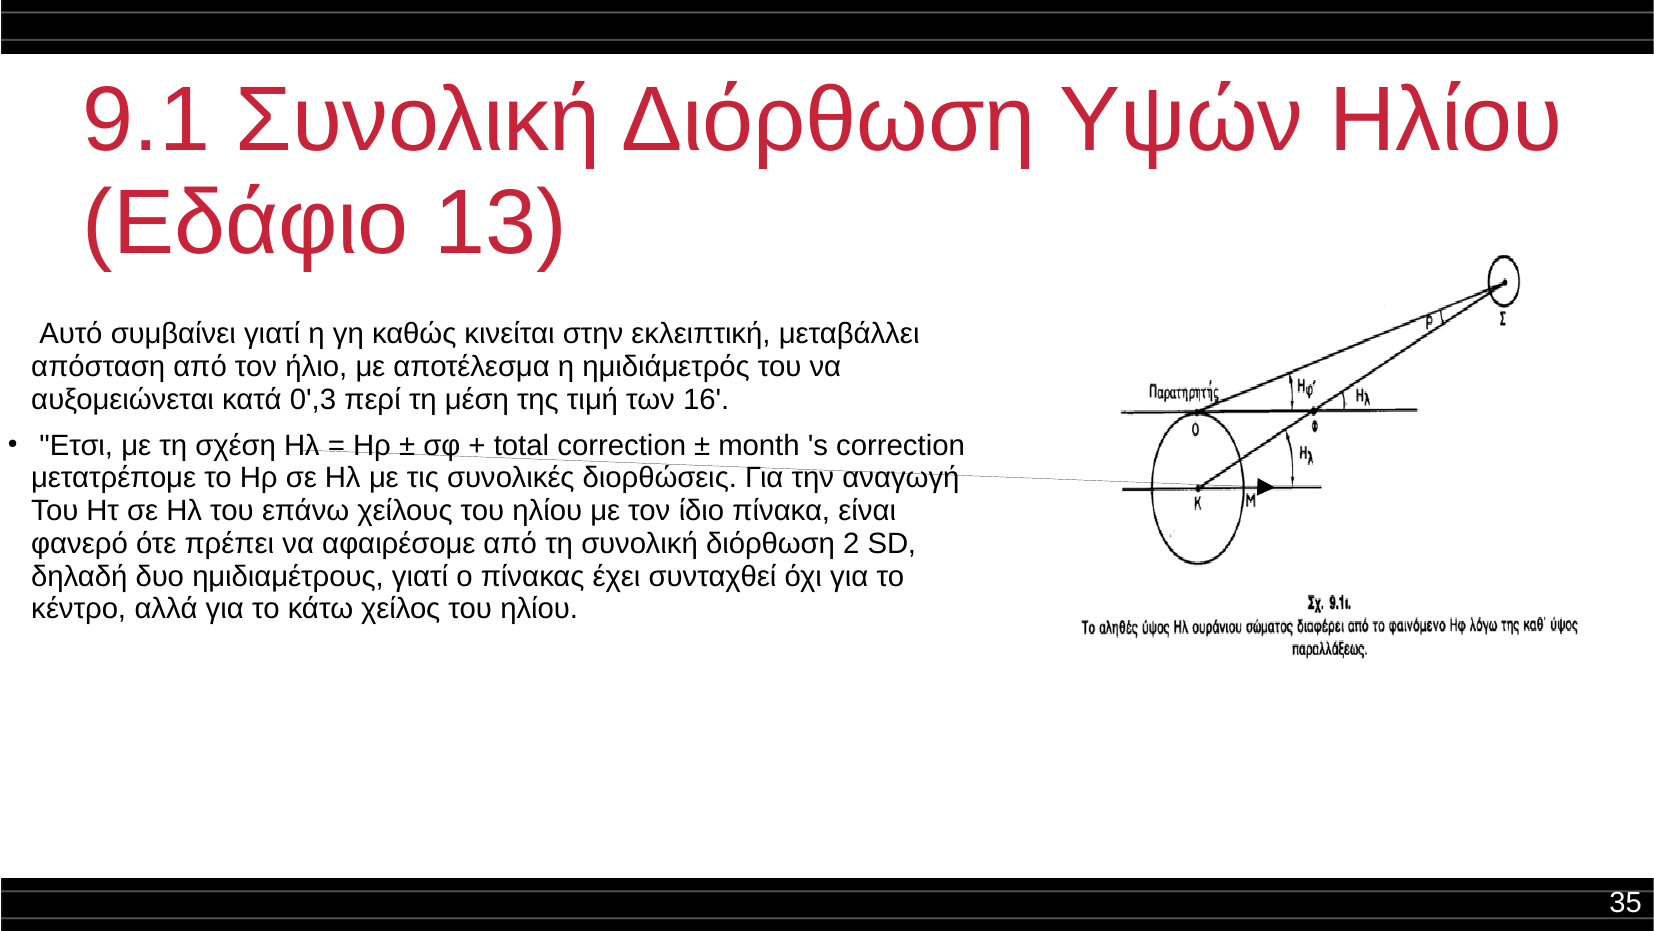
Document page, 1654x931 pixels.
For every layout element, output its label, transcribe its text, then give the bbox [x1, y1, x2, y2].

picture [1, 878, 1654, 931]
list Αυτό συμβαίνει γιατί η γη καθώς κινείται στην εκλειπτική, μεταβάλλει απόσταση από τον ήλιο, με αποτέλεσμα η ημιδιάμετρός του να αυξομειώνεται κατά 0',3 περί τη μέση της τιμή των 16'. "Ετσι, με τη σχέση Ηλ = Ηρ ± σφ + total correction ± month 's correction μετατρέπομε το Ηρ σε Ηλ με τις συνολικές διορθώσεις. Για την αναγωγή Του Ητ σε Ηλ του επάνω χείλους του ηλίου με τον ίδιο πίνακα, είναι φανερό ότε πρέπει να αφαιρέσομε από τη συνολική διόρθωση 2 SD, δηλαδή δυο ημιδιαμέτρους, γιατί ο πίνακας έχει συνταχθεί όχι για το κέντρο, αλλά για το κάτω χείλος του ηλίου. [0, 271, 976, 863]
title 9.1 Συνολική Διόρθωση Υψών Ηλίου (Εδάφιο 13) [82, 67, 1571, 273]
picture [1, 0, 1654, 54]
picture [1050, 227, 1596, 713]
